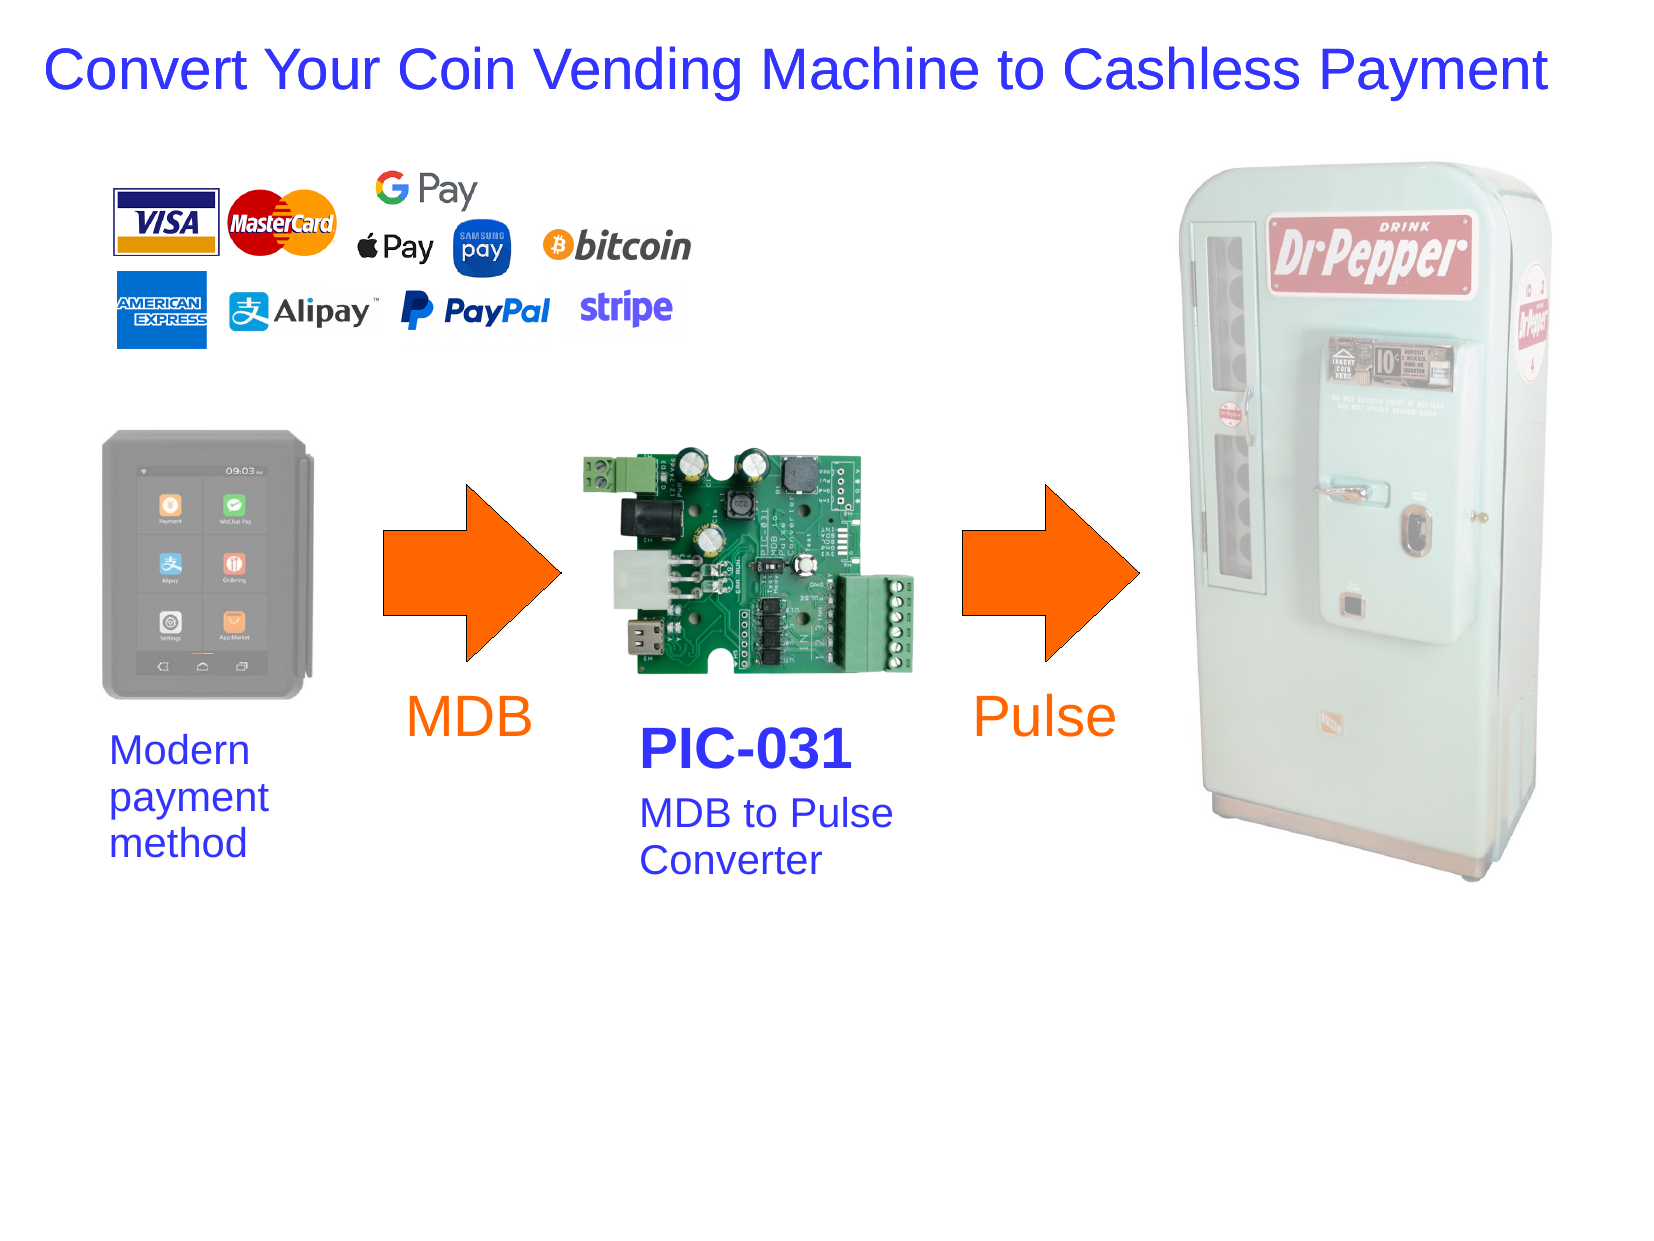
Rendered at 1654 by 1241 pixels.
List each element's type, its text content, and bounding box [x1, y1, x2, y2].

picture [113, 147, 550, 349]
picture [567, 280, 686, 337]
text_box PIC-031 [624, 708, 869, 782]
text_box Convert Your Coin Vending Machine to Cashless Payment [29, 29, 1565, 110]
picture [543, 229, 691, 260]
picture [572, 439, 928, 691]
text_box [383, 484, 562, 662]
text_box MDB [390, 676, 550, 756]
picture [117, 271, 207, 349]
picture [88, 419, 325, 711]
text_box Pulse [957, 676, 1133, 756]
text_box Modern payment method [94, 719, 296, 875]
text_box MDB to Pulse Converter [624, 782, 910, 891]
picture [1163, 153, 1565, 892]
text_box [962, 484, 1140, 662]
